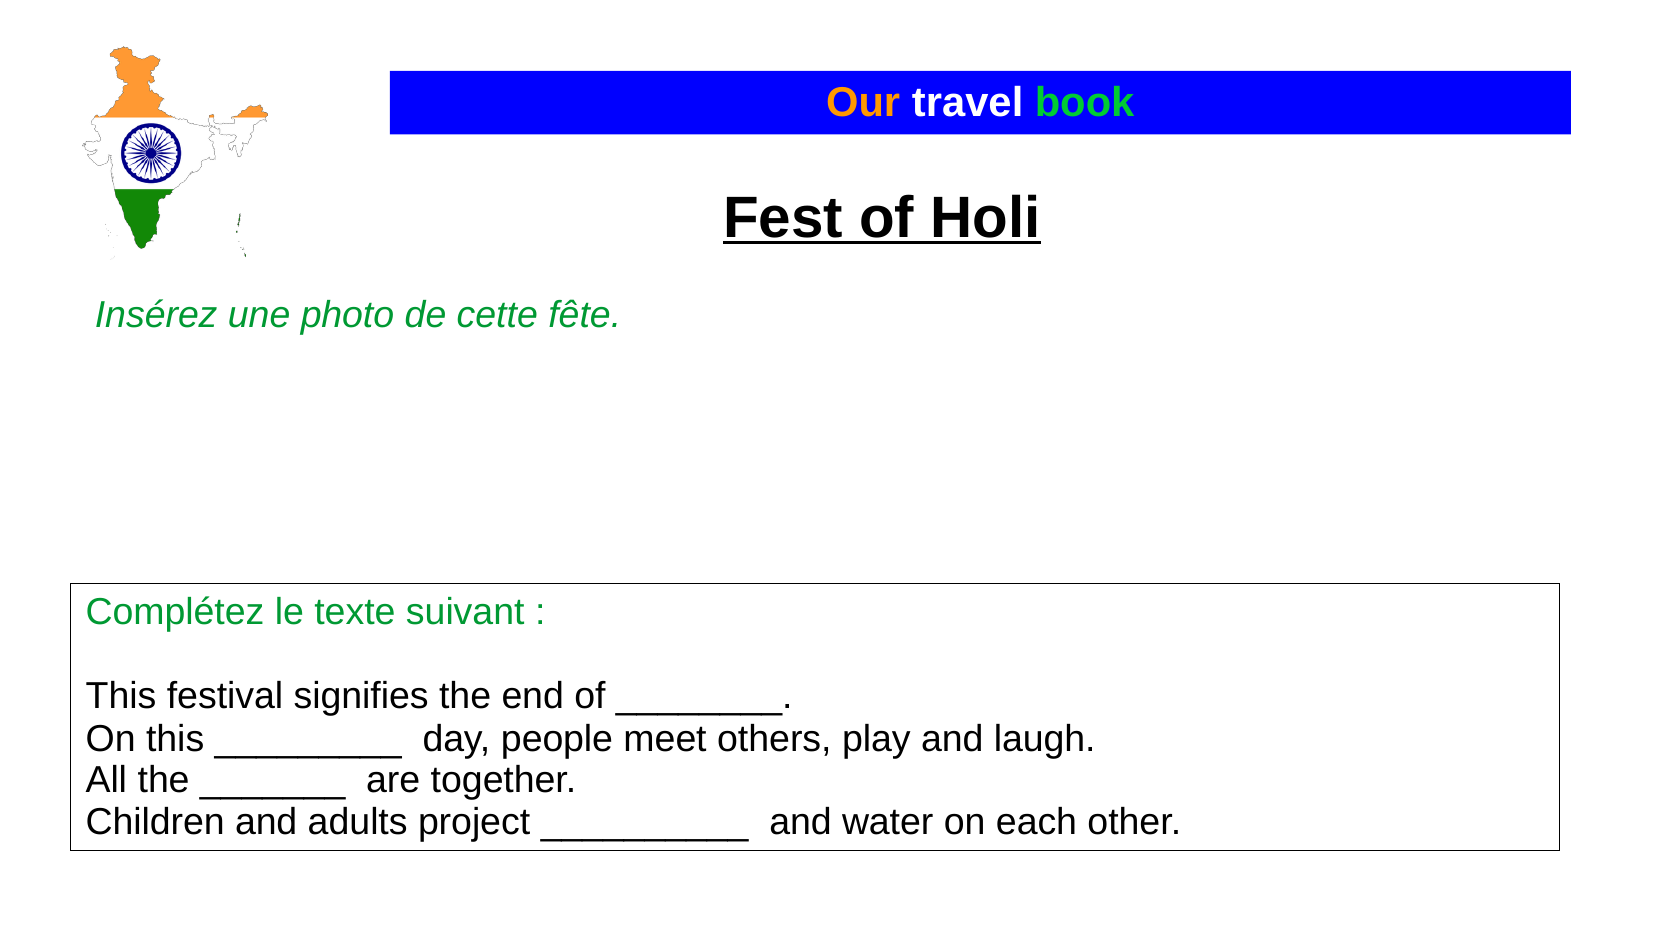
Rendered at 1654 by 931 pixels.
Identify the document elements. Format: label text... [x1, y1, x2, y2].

text_box Complétez le texte suivant : This festival signifies the end of ________. On this _________ day, people meet others, play and laugh. All the _______ are together. Children and adults project __________ and water on each other. [70, 583, 1560, 851]
text_box Insérez une photo de cette fête. [80, 285, 745, 343]
picture [82, 46, 268, 260]
text_box Fest of Holi [708, 177, 1352, 258]
text_box Our travel book [389, 70, 1571, 135]
